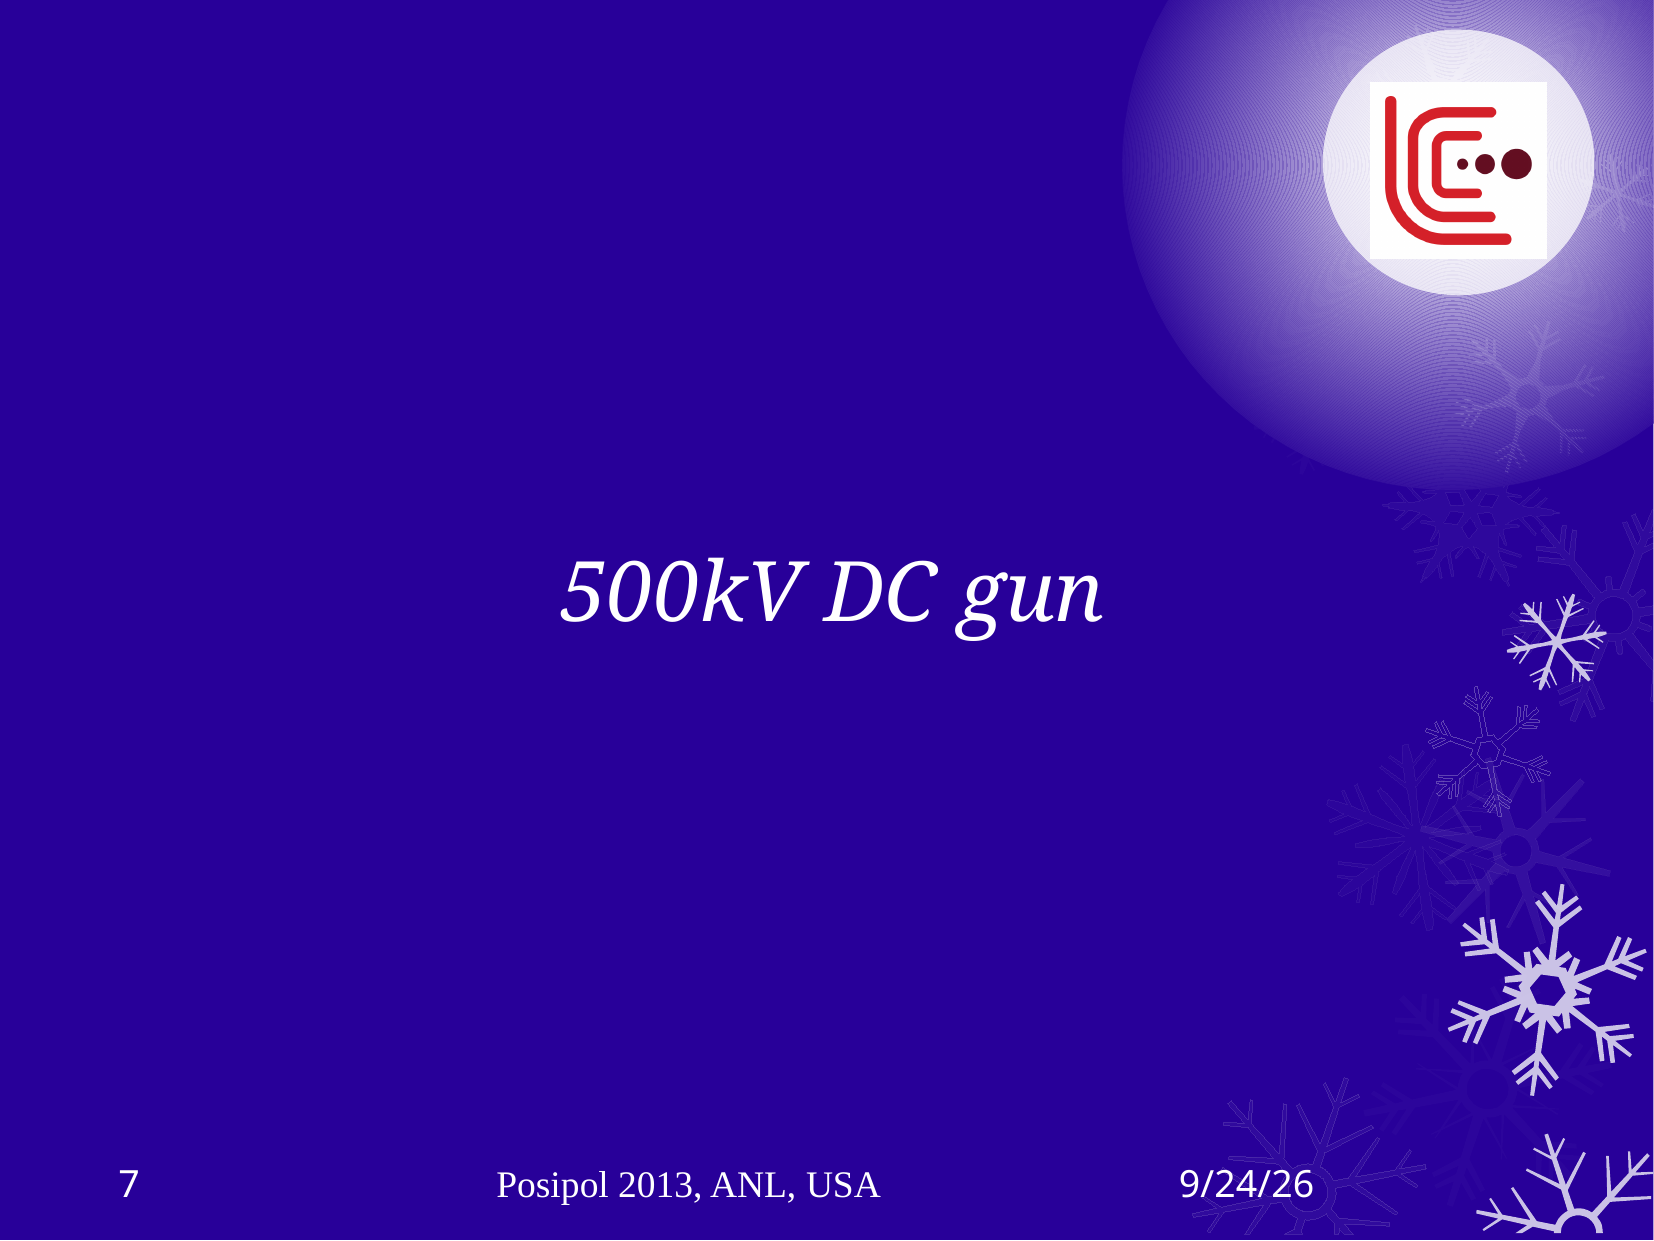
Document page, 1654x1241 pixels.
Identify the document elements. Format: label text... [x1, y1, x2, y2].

subtitle 500kV DC gun [188, 70, 1476, 1109]
picture [1476, 82, 1547, 259]
